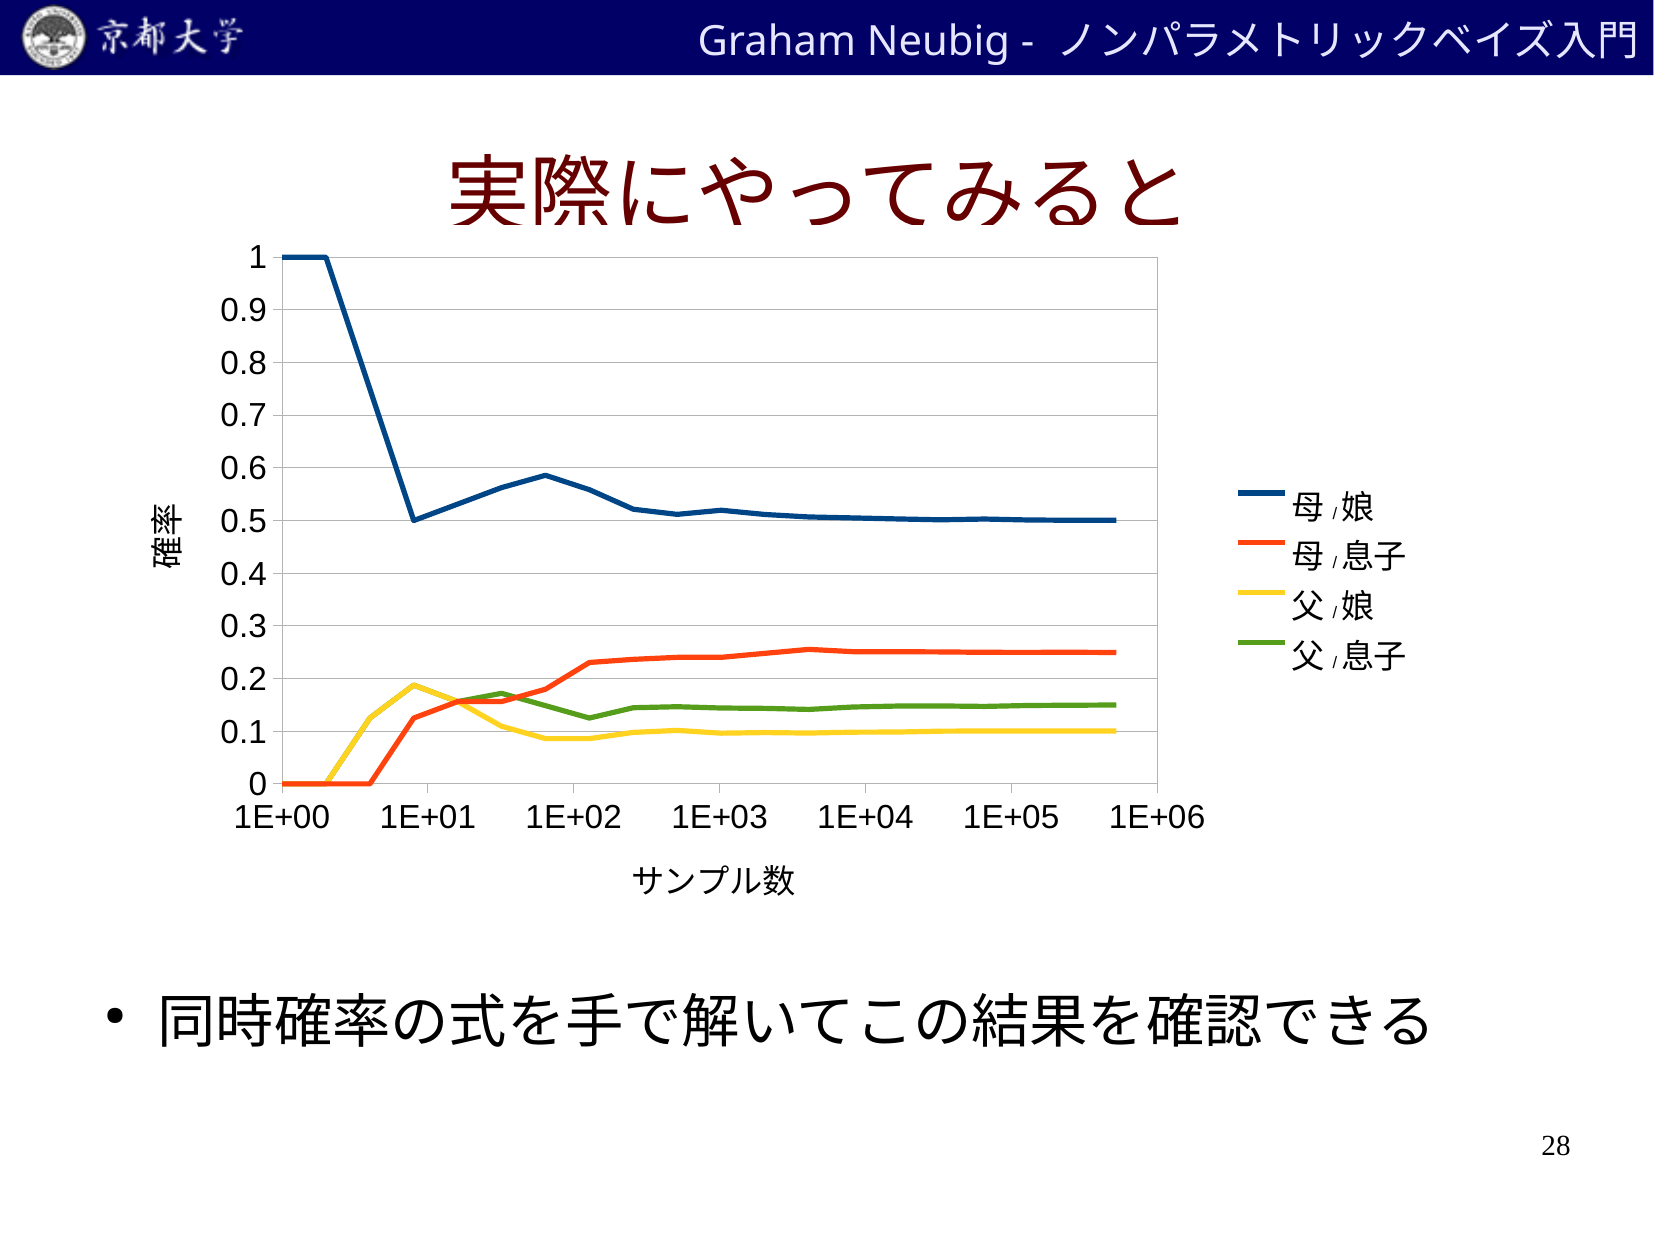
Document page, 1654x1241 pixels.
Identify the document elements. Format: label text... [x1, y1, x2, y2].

list 同時確率の式を手で解いてこの結果を確認できる [86, 975, 1576, 1104]
title 実際にやってみると [75, 100, 1564, 277]
chart [112, 225, 1426, 938]
picture [0, 0, 247, 70]
